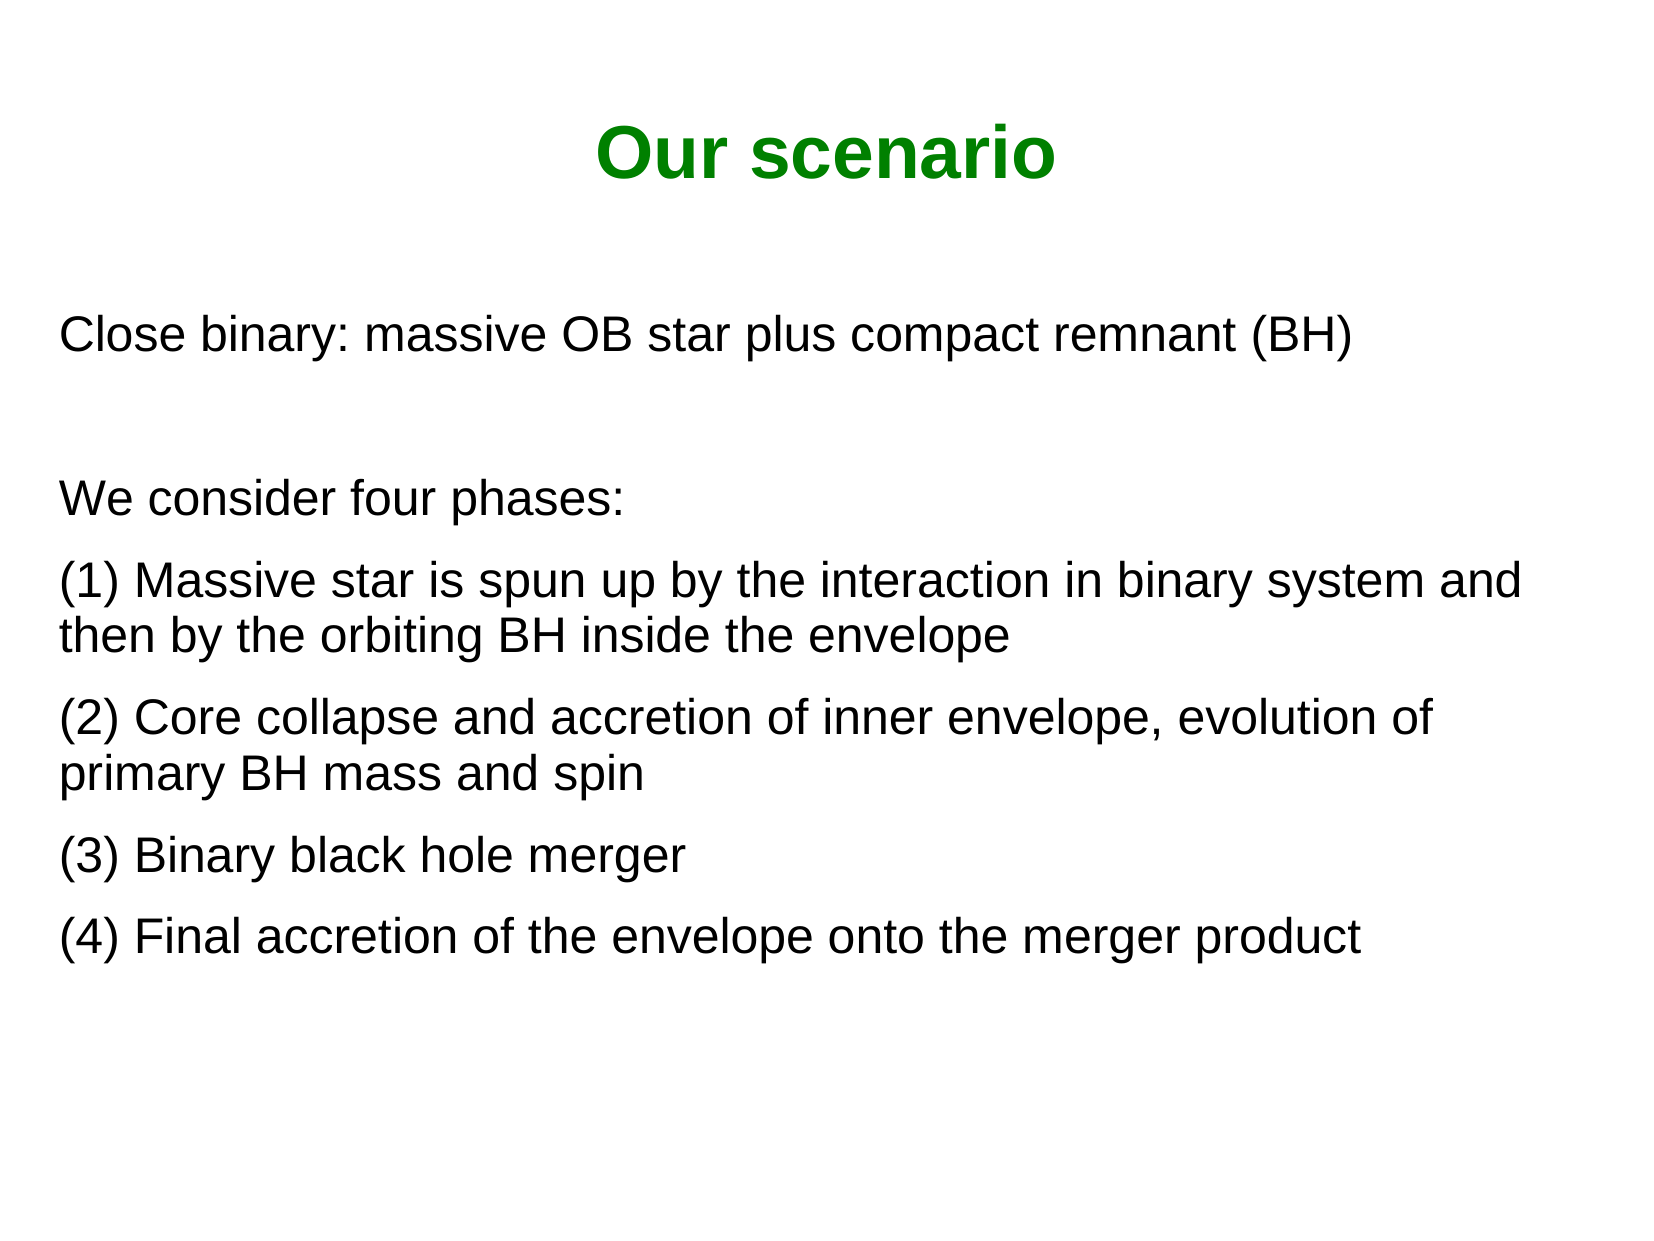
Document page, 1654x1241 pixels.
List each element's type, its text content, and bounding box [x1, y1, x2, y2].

text_box Close binary: massive OB star plus compact remnant (BH) We consider four phases: (1) Massive star is spun up by the interaction in binary system and then by the orbiting BH inside the envelope (2) Core collapse and accretion of inner envelope, evolution of primary BH mass and spin (3) Binary black hole merger (4) Final accretion of the envelope onto the merger product [43, 299, 1613, 1241]
title Our scenario [82, 49, 1571, 257]
